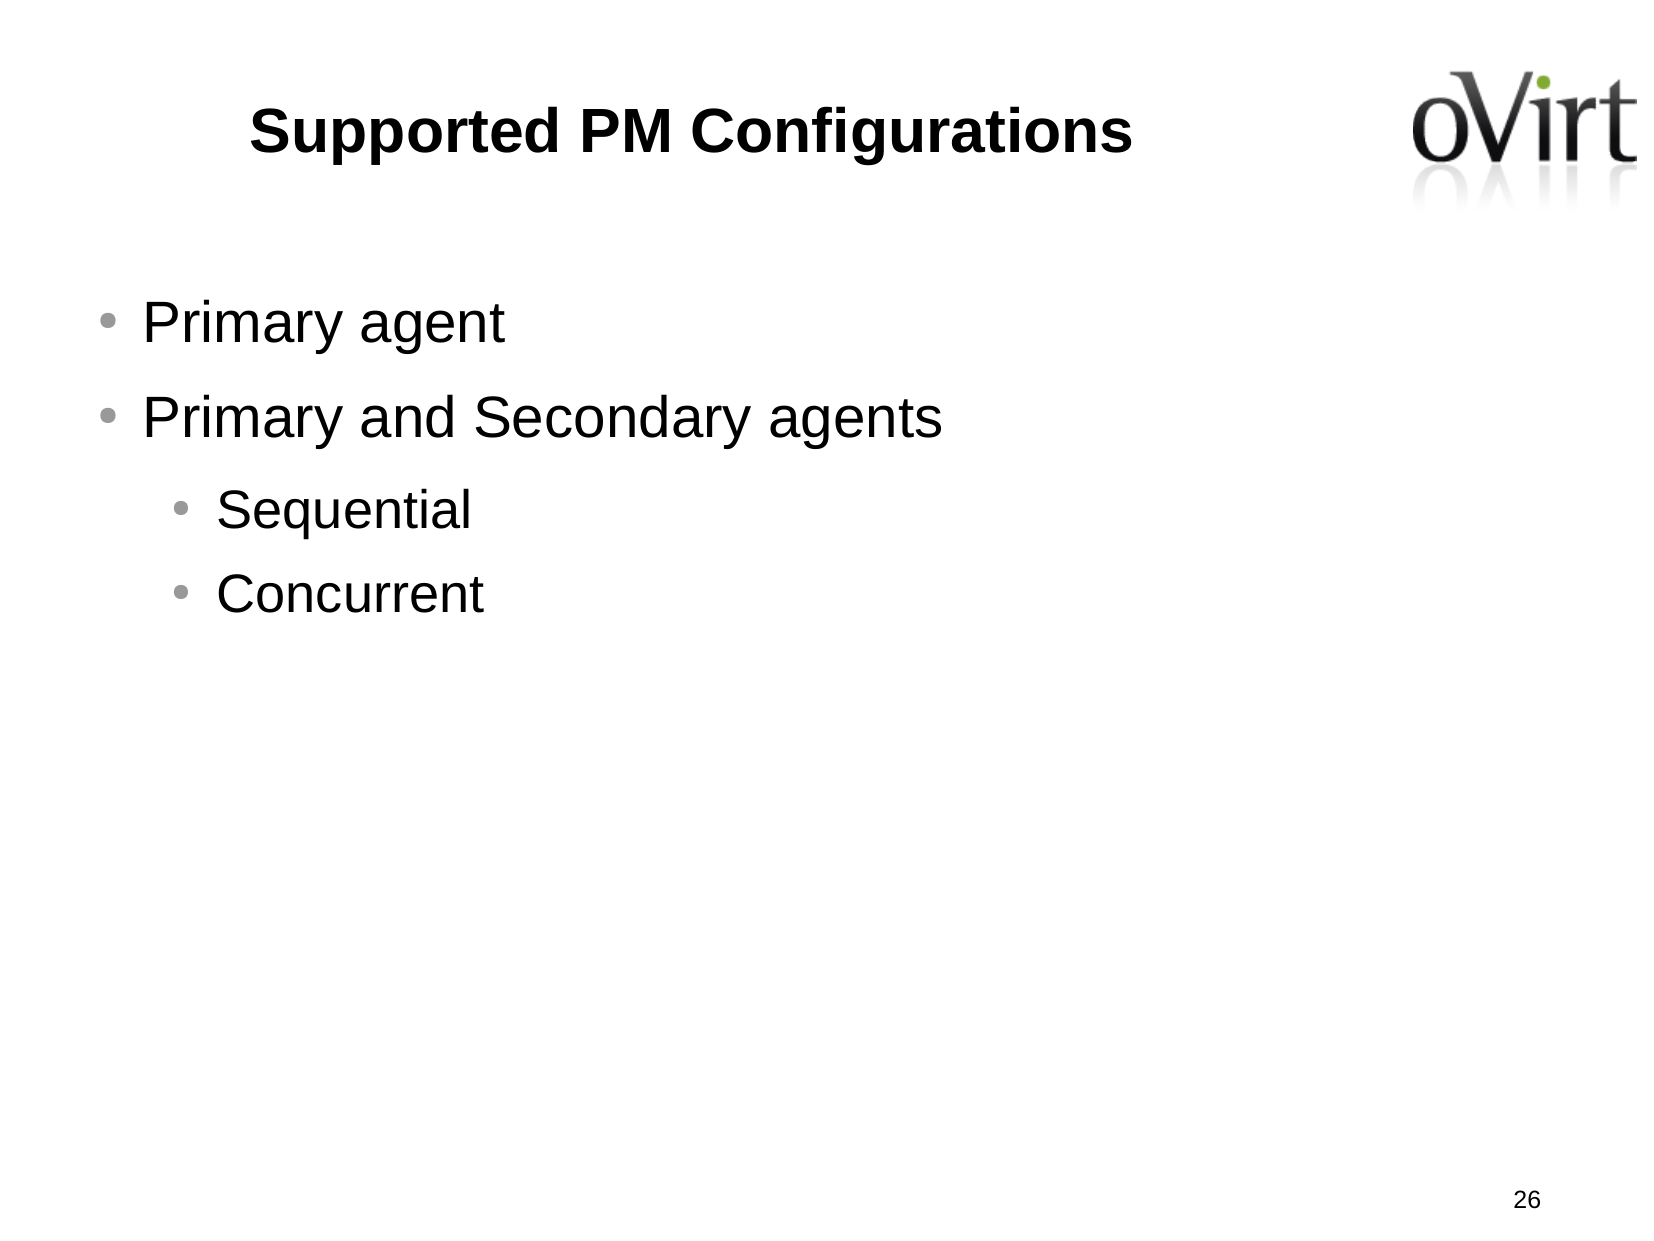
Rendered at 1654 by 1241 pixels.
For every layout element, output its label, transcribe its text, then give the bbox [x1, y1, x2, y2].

list Primary agent Primary and Secondary agents Sequential Concurrent [82, 290, 1571, 995]
title Supported PM Configurations [82, 37, 1303, 226]
picture [1413, 63, 1637, 212]
